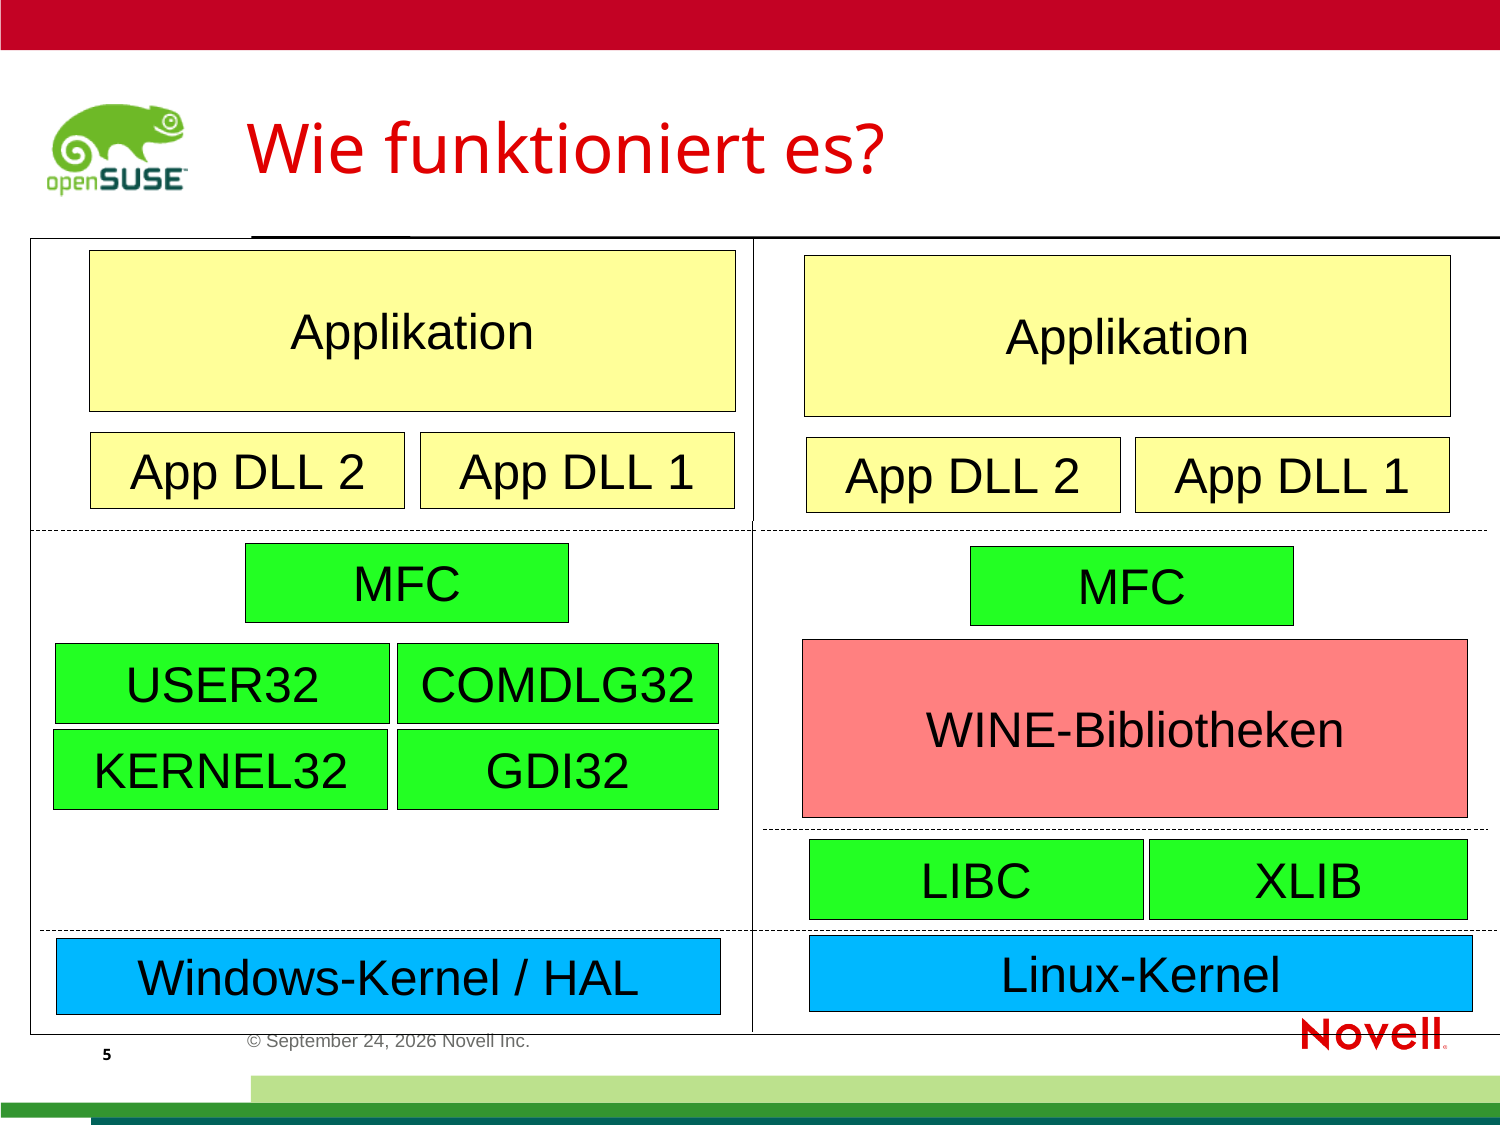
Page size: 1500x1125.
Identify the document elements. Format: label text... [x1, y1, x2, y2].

text_box XLIB [1149, 839, 1468, 920]
text_box Windows-Kernel / HAL [56, 938, 721, 1015]
title Wie funktioniert es? [246, 68, 1409, 231]
text_box Applikation [804, 255, 1451, 417]
text_box WINE-Bibliotheken [802, 639, 1468, 818]
text_box App DLL 1 [1135, 437, 1450, 513]
text_box App DLL 2 [806, 437, 1121, 513]
text_box COMDLG32 [397, 643, 719, 724]
text_box App DLL 1 [420, 432, 735, 509]
picture [1295, 1012, 1453, 1034]
text_box LIBC [809, 839, 1144, 920]
text_box Applikation [89, 250, 736, 412]
text_box USER32 [55, 643, 390, 724]
text_box MFC [970, 546, 1294, 626]
text_box KERNEL32 [53, 729, 388, 810]
picture [47, 104, 188, 197]
text_box MFC [245, 543, 569, 623]
picture [1295, 1035, 1453, 1056]
text_box Linux-Kernel [809, 935, 1473, 1012]
text_box GDI32 [397, 729, 719, 810]
text_box App DLL 2 [90, 432, 405, 509]
